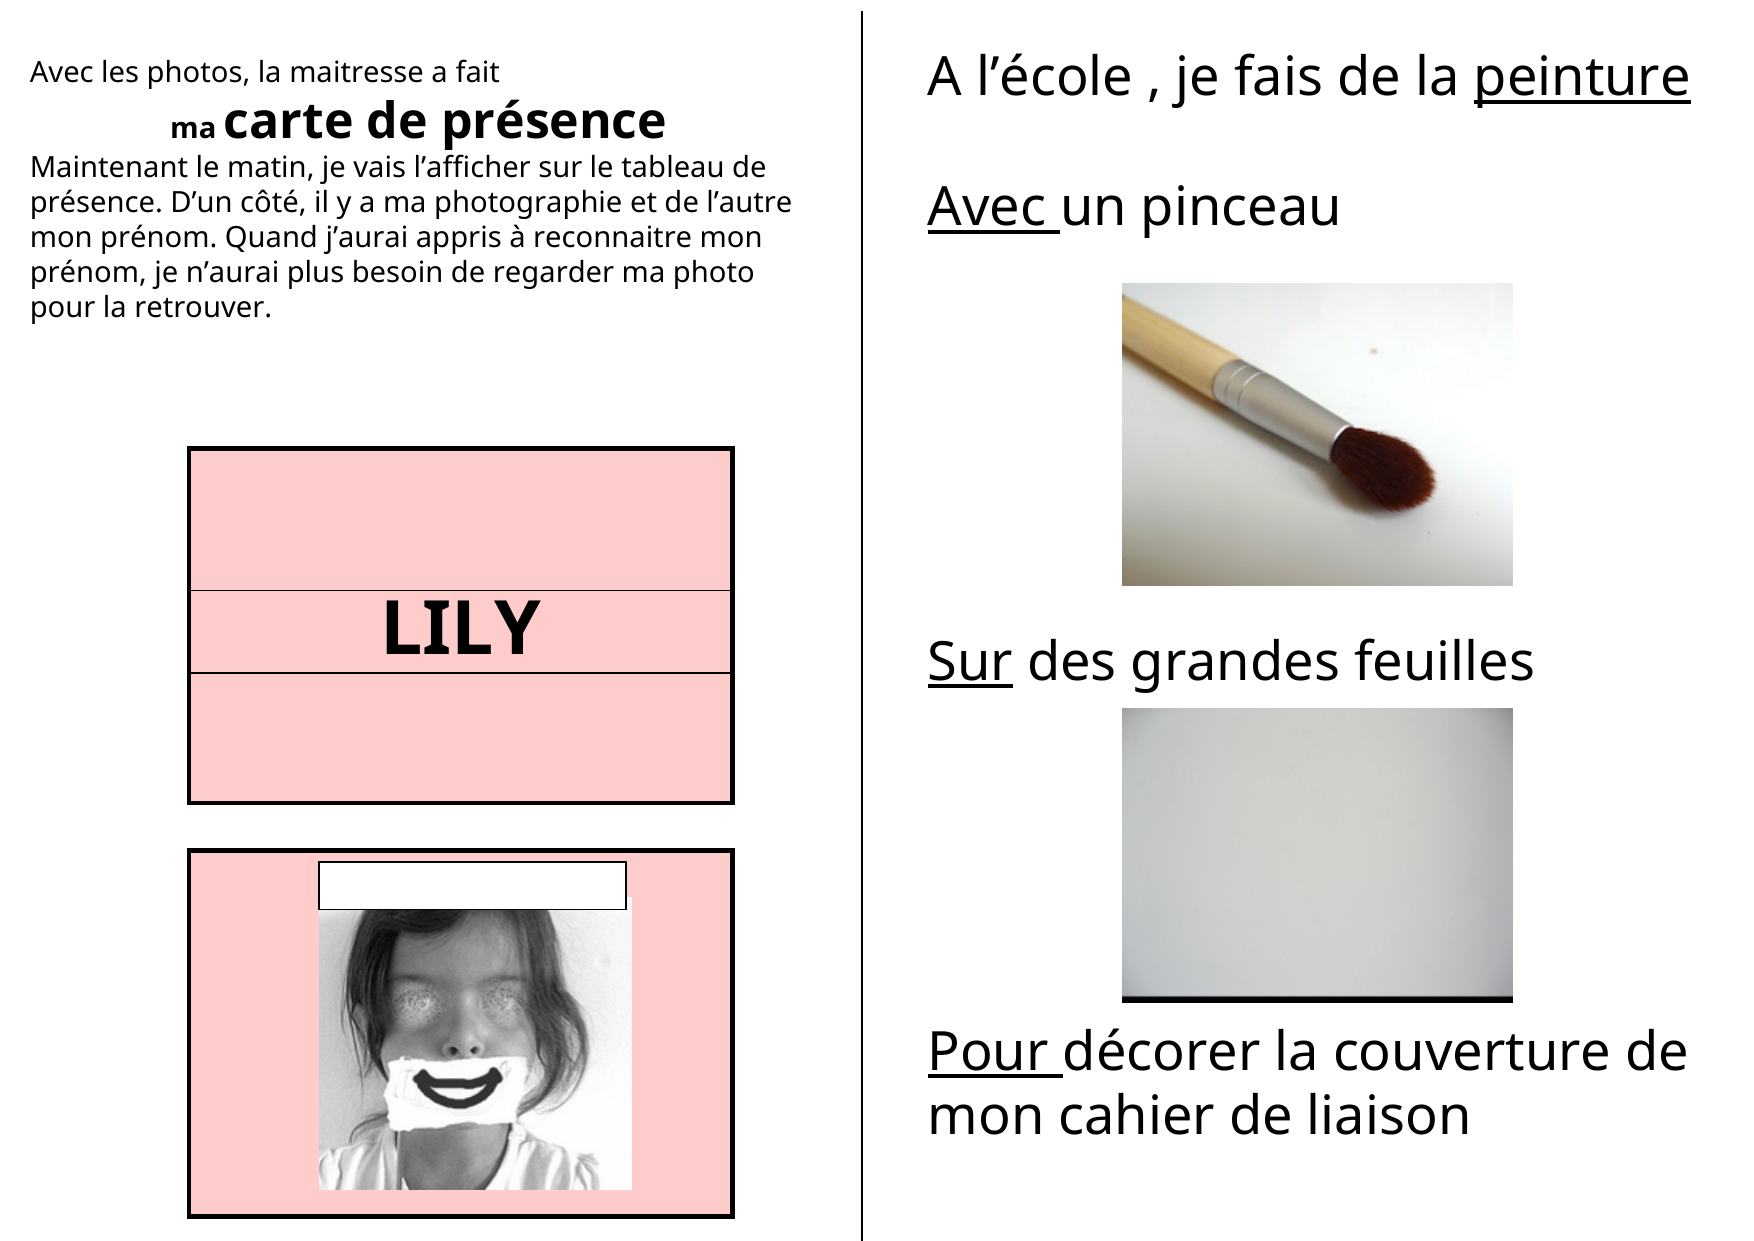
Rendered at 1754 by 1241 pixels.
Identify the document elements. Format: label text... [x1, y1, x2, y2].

text_box A l’école , je fais de la peinture Avec un pinceau Sur des grandes feuilles Pour décorer la couverture de mon cahier de liaison [921, 35, 1713, 1205]
text_box [188, 850, 733, 1217]
picture [1122, 283, 1513, 586]
text_box Avec les photos, la maitresse a fait ma carte de présence Maintenant le matin, je vais l’afficher sur le tableau de présence. D’un côté, il y a ma photographie et de l’autre mon prénom. Quand j’aurai appris à reconnaitre mon prénom, je n’aurai plus besoin de regarder ma photo pour la retrouver. [23, 47, 827, 438]
text_box LILY [188, 591, 733, 672]
text_box LILY [188, 448, 733, 590]
picture [319, 897, 632, 1190]
text_box LILY [188, 674, 733, 804]
picture [1122, 708, 1513, 1003]
